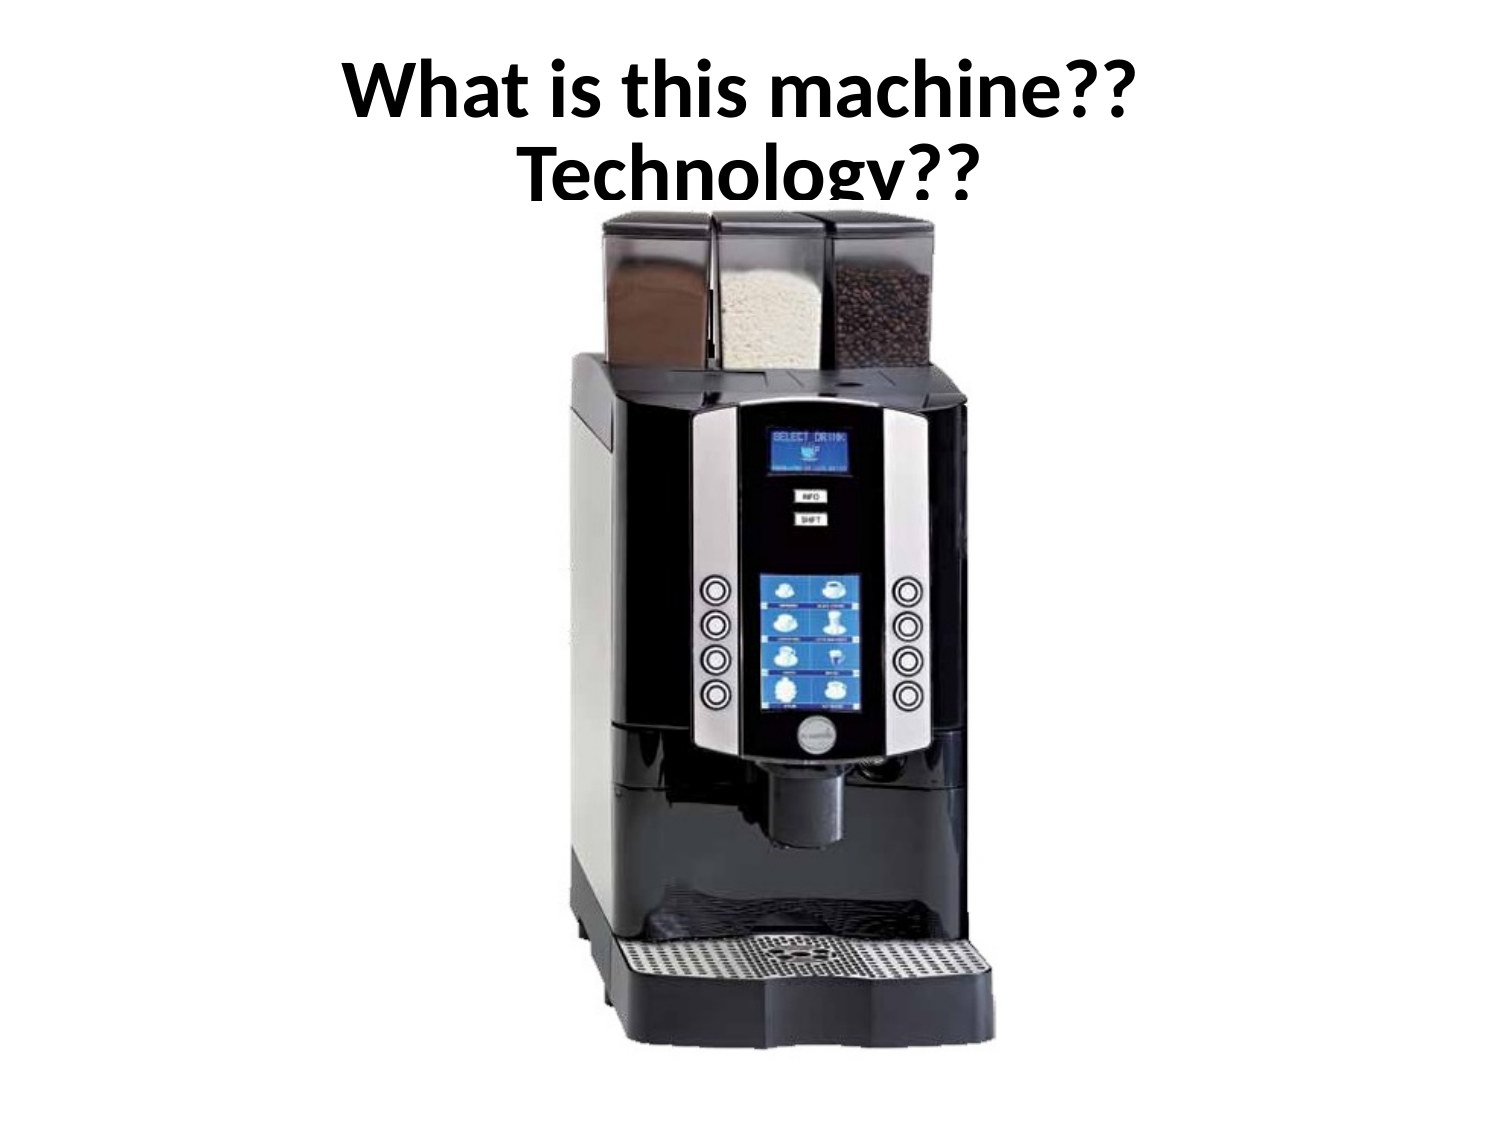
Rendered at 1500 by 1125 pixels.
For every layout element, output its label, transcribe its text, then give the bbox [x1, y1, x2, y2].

title What is this machine?? Technology?? [75, 44, 1425, 233]
picture [546, 200, 1004, 1060]
